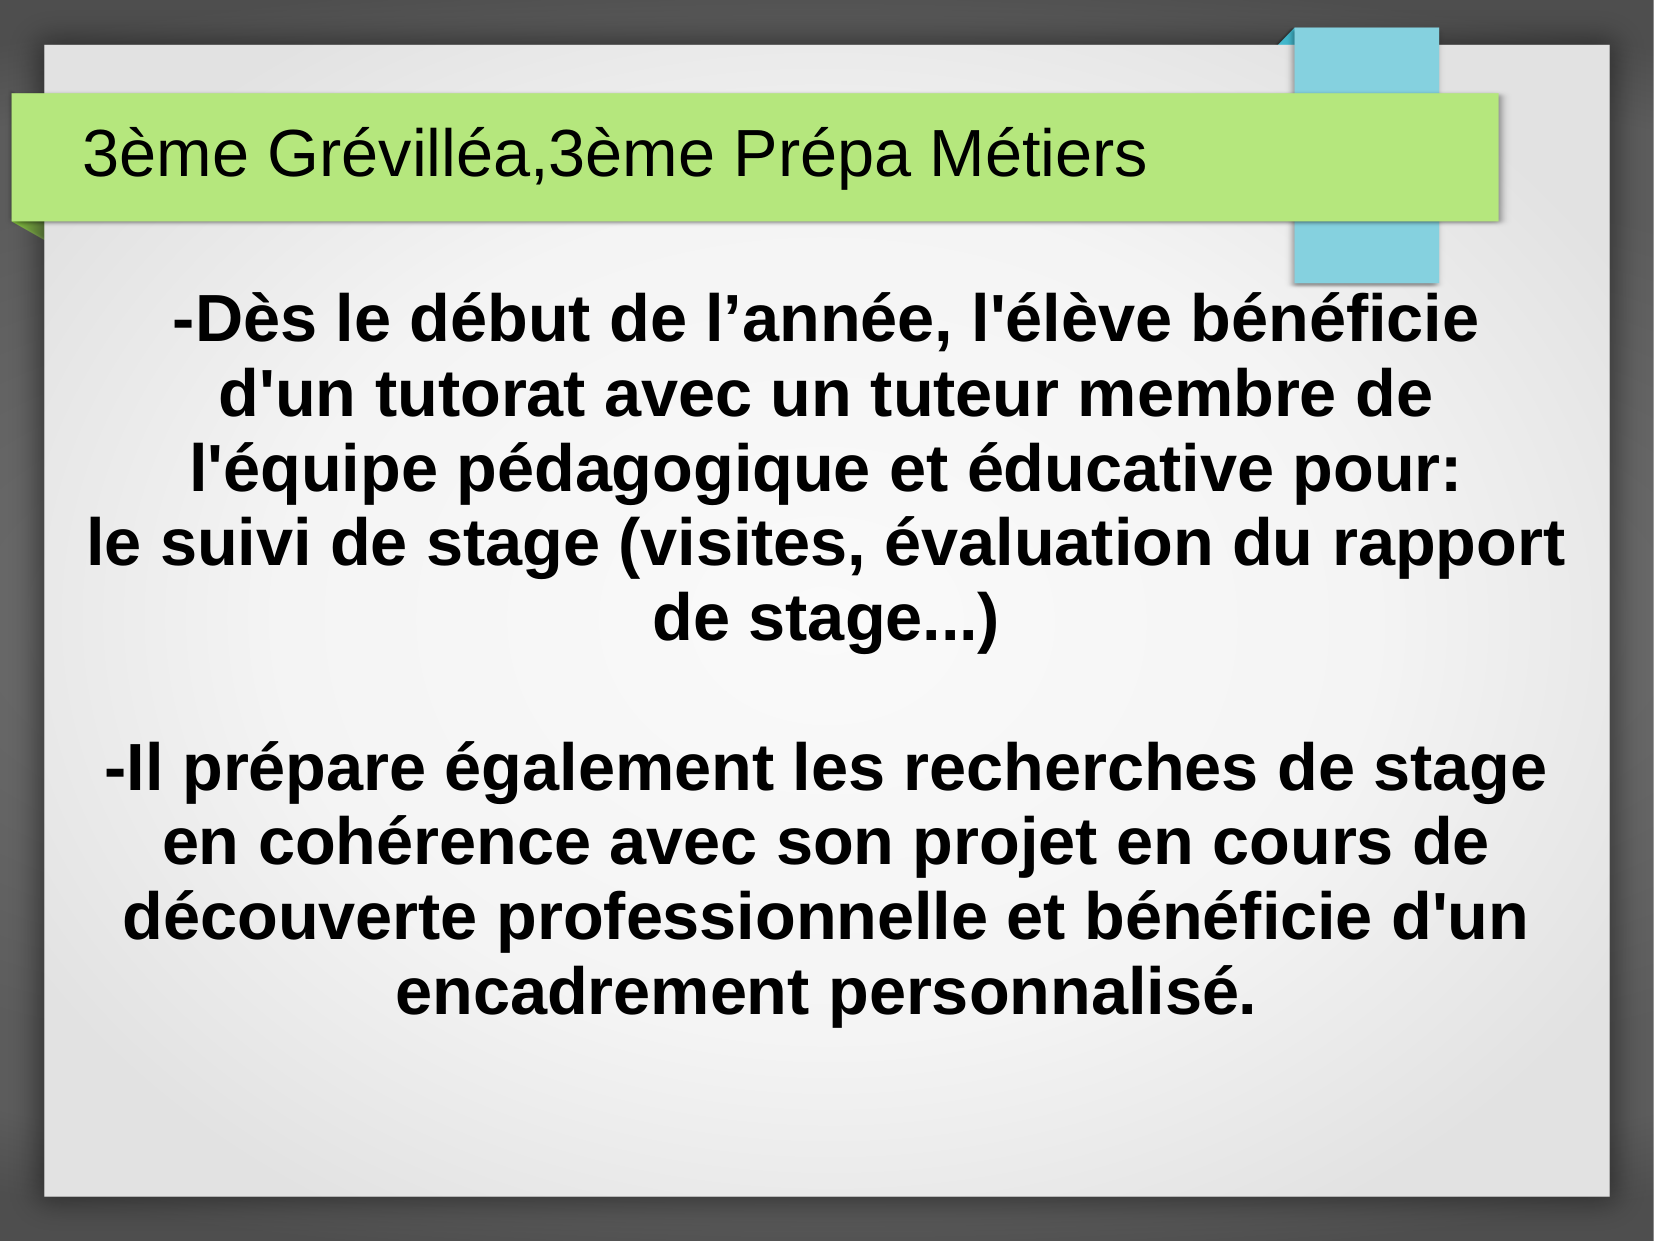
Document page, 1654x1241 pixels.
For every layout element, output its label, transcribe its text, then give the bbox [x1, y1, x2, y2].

subtitle -Dès le début de l’année, l'élève bénéficie d'un tutorat avec un tuteur membre de l'équipe pédagogique et éducative pour: le suivi de stage (visites, évaluation du rapport de stage...) -Il prépare également les recherches de stage en cohérence avec son projet en cours de découverte professionnelle et bénéficie d'un encadrement personnalisé. [82, 281, 1571, 1029]
picture [0, 0, 1654, 1241]
title 3ème Grévilléa,3ème Prépa Métiers [82, 94, 1264, 213]
